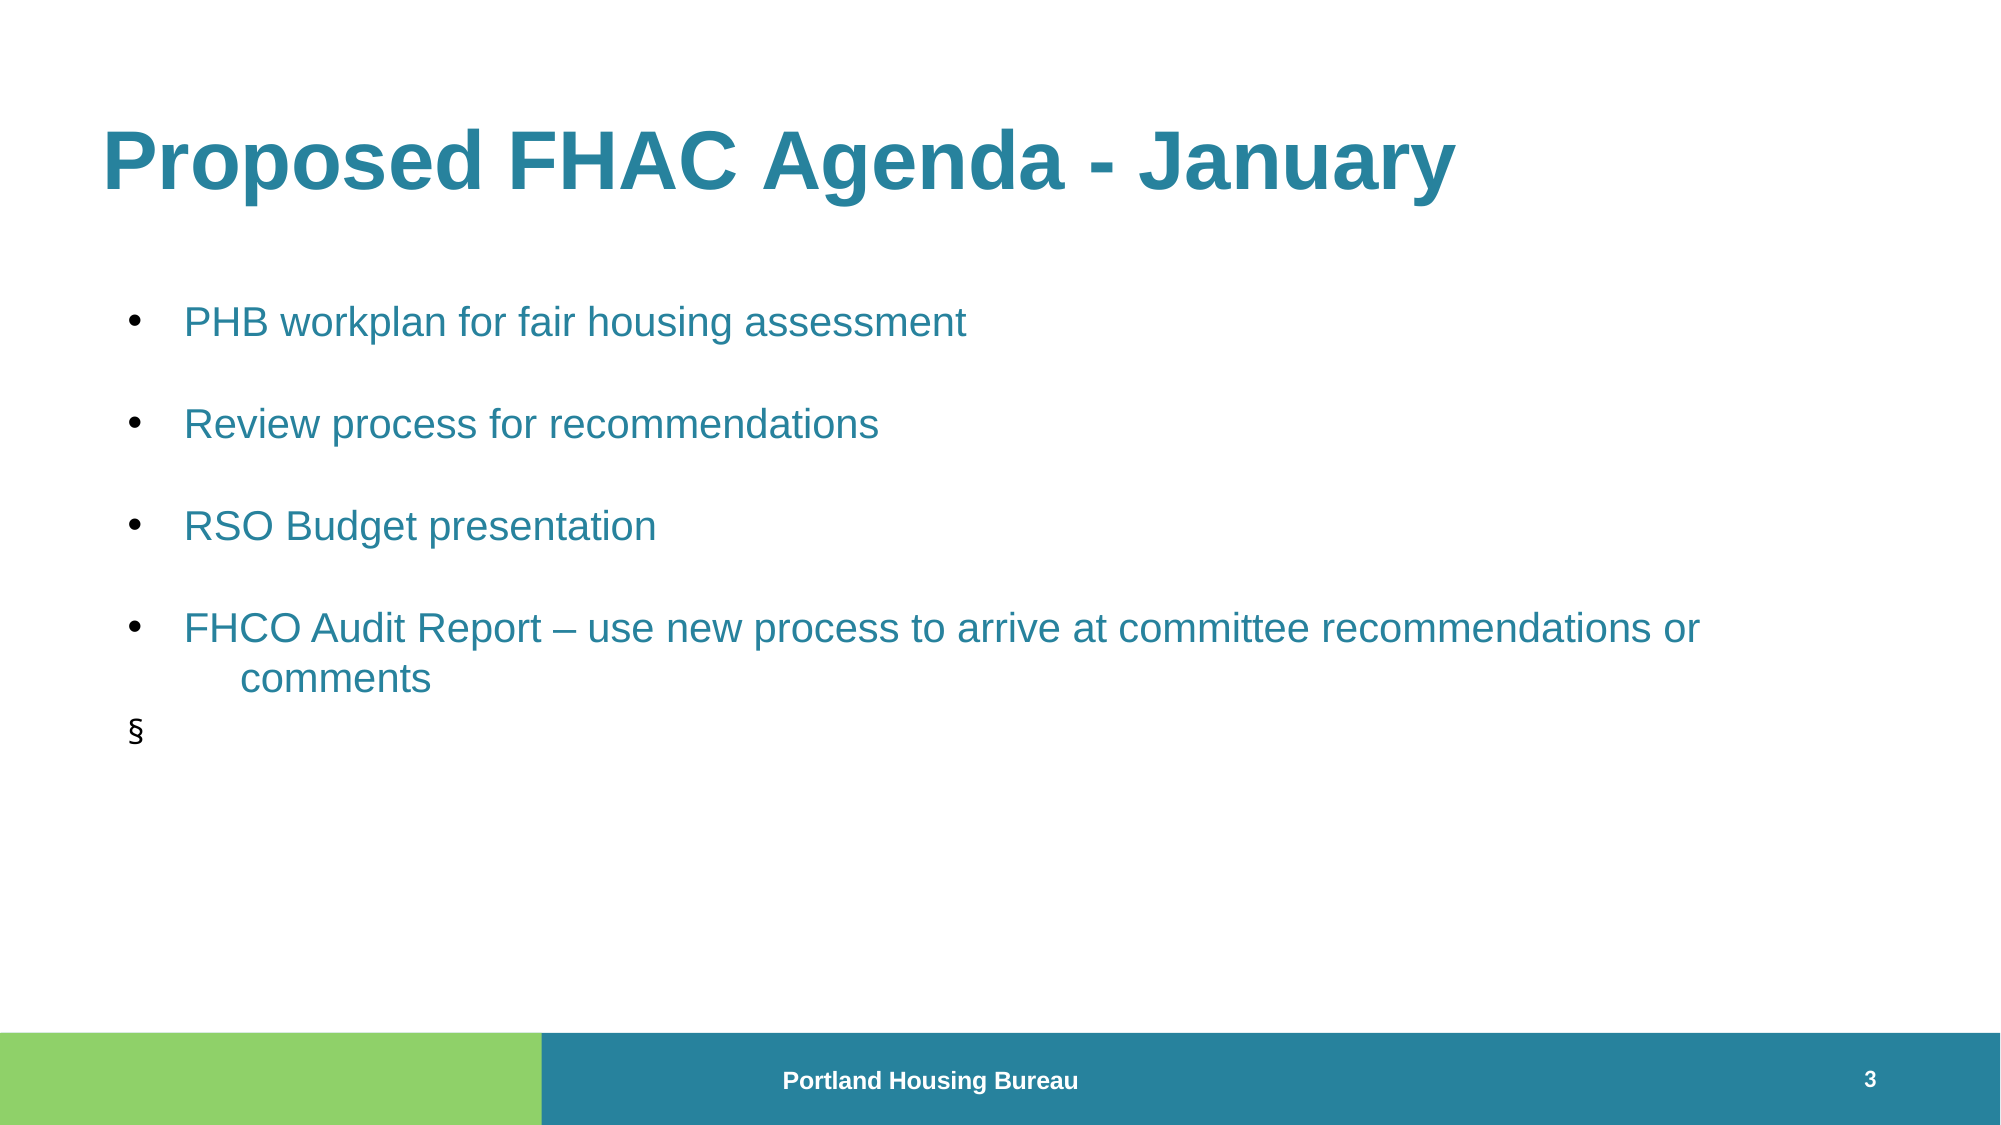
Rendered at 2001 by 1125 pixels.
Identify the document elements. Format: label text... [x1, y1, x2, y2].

text_box [1859, 1062, 1913, 1094]
text_box Portland Housing Bureau [780, 1064, 1782, 1095]
title Proposed FHAC Agenda - January [102, 105, 1877, 211]
text_box PHB workplan for fair housing assessment Review process for recommendations RSO Budget presentation FHCO Audit Report – use new process to arrive at committee recommendations or comments [123, 292, 1879, 755]
